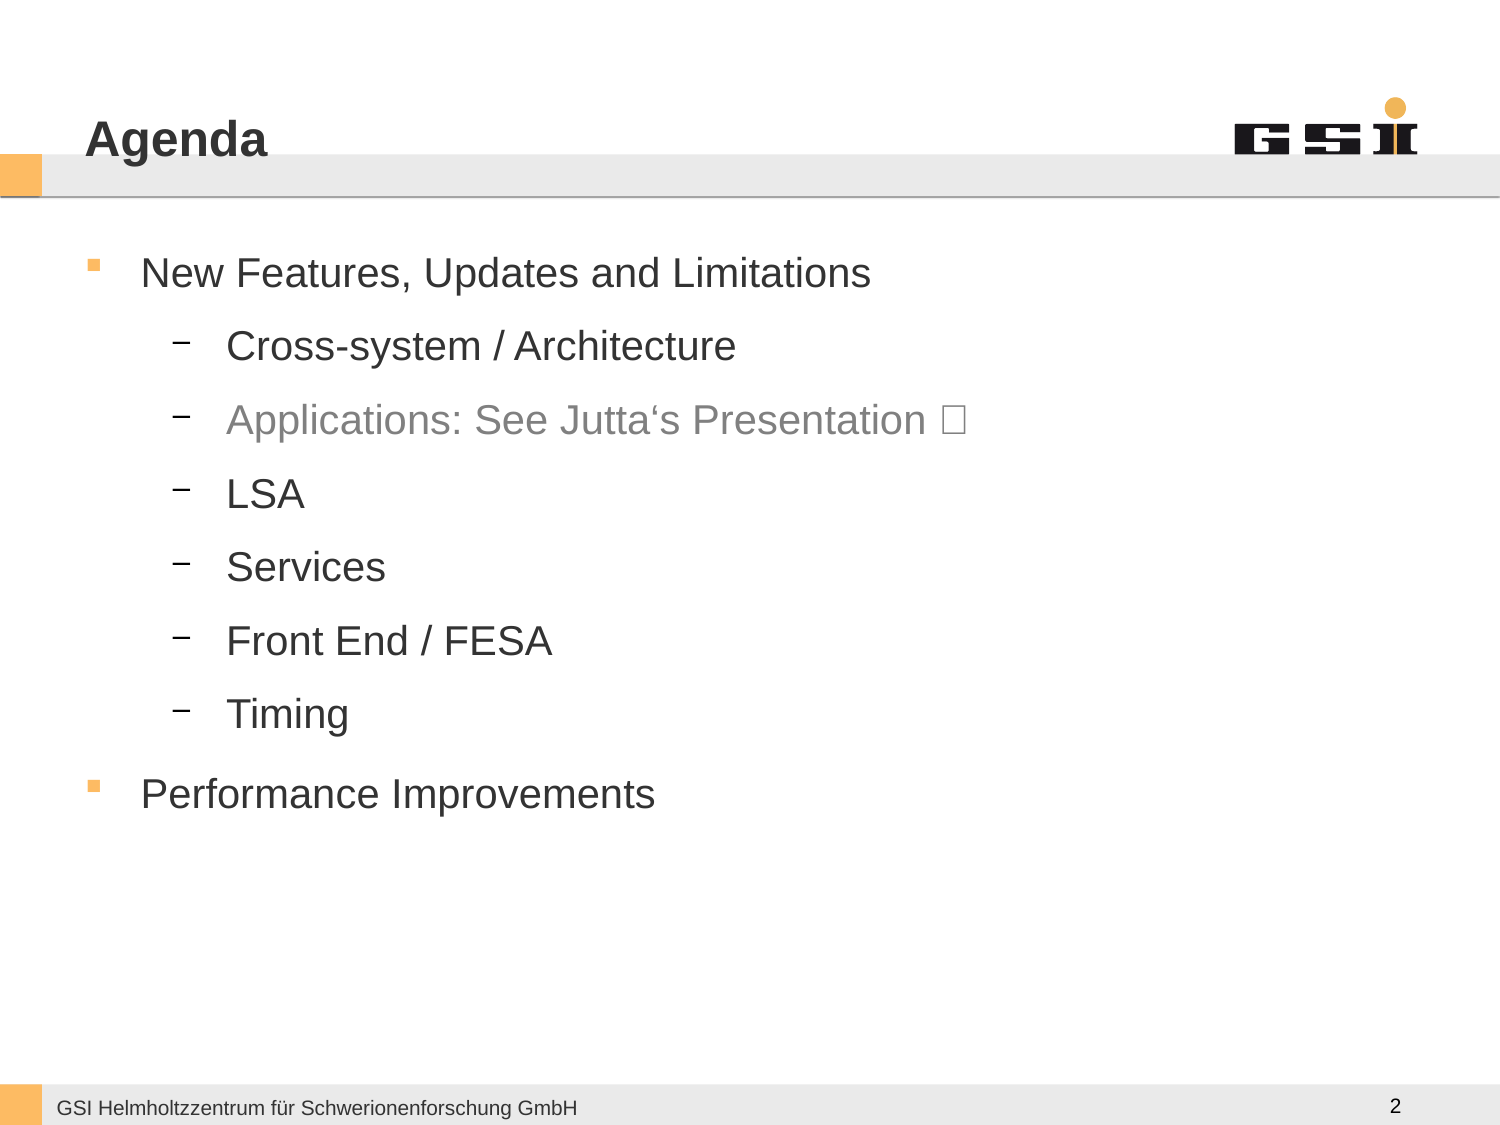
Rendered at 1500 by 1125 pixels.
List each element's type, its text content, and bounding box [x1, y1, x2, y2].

list New Features, Updates and Limitations Cross-system / Architecture Applications: See Jutta‘s Presentation 🔗 LSA Services Front End / FESA Timing Performance Improvements [69, 237, 1417, 1043]
picture [1233, 95, 1419, 154]
title Agenda [69, 44, 1192, 174]
